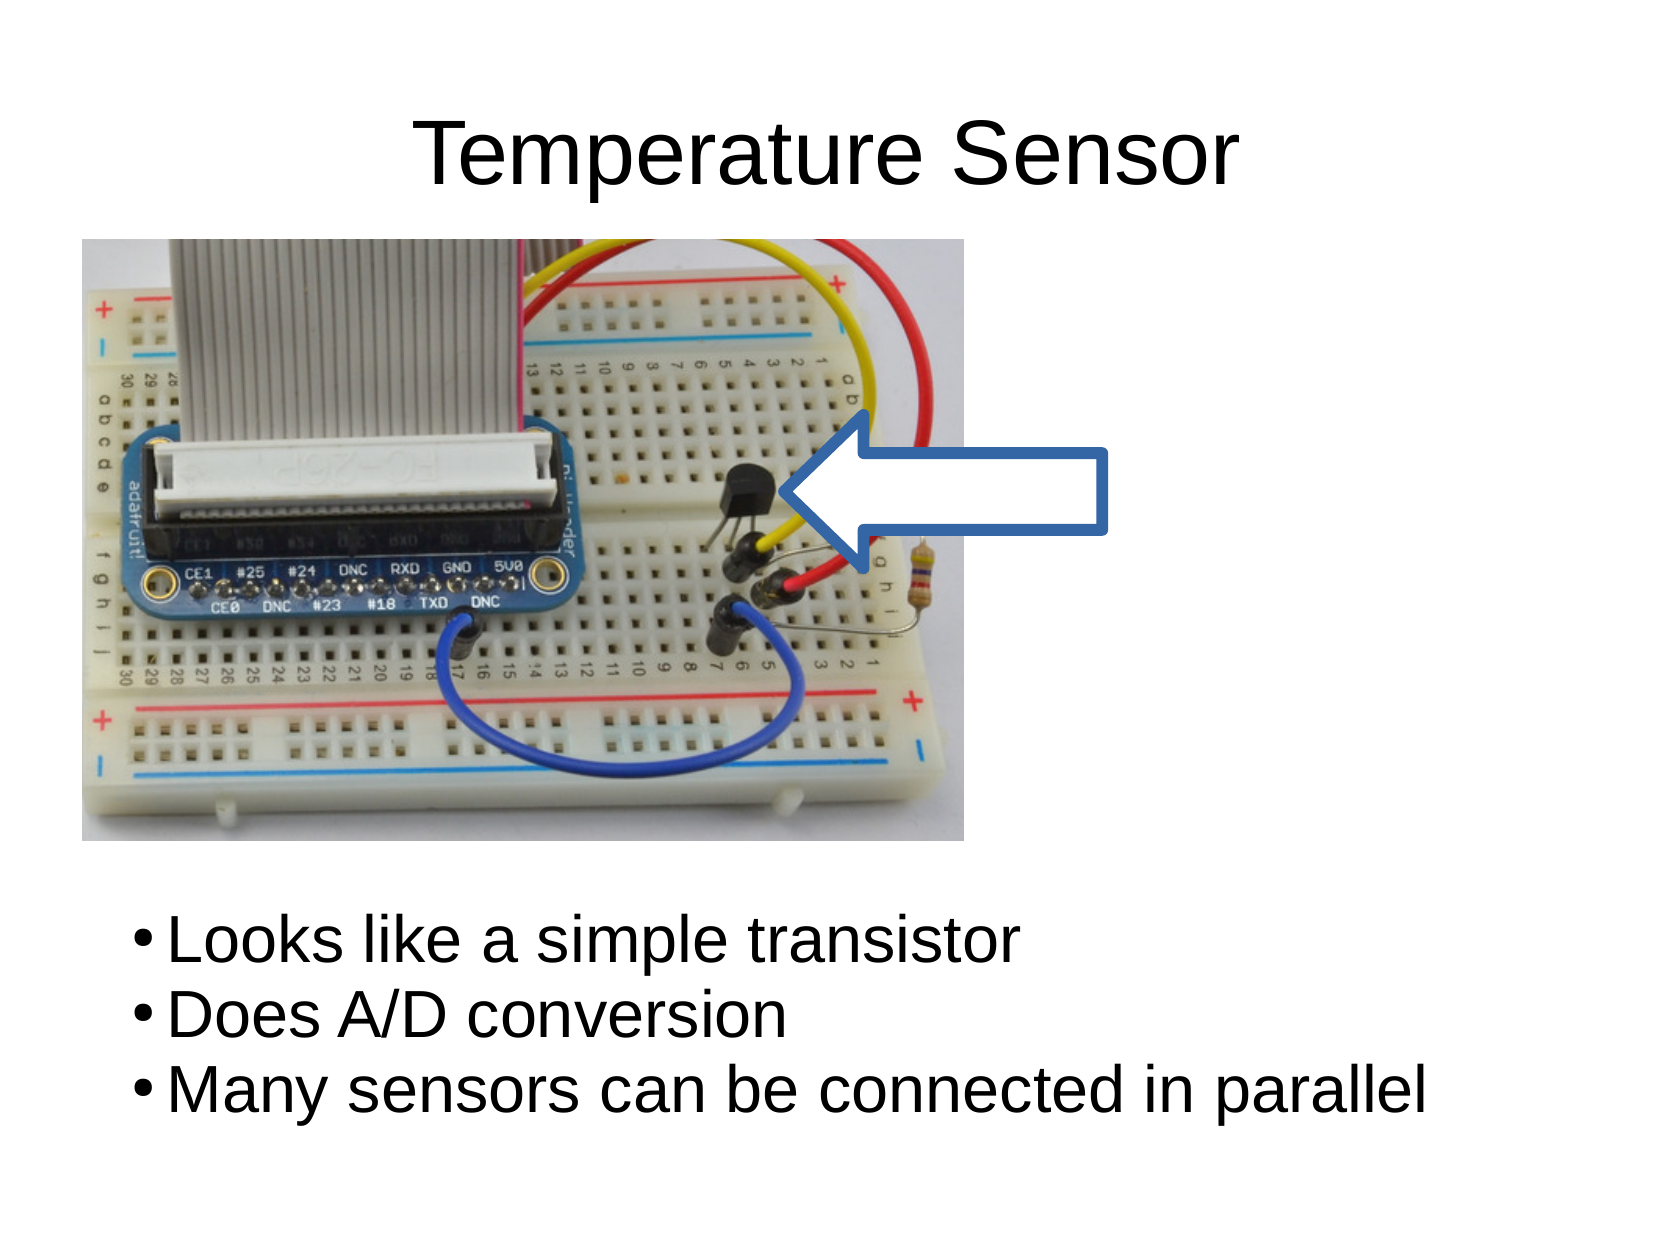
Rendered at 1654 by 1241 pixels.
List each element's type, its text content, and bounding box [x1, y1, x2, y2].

text_box Looks like a simple transistor Does A/D conversion Many sensors can be connected in parallel [116, 894, 1625, 1134]
text_box [784, 414, 1103, 569]
picture [82, 239, 964, 841]
title Temperature Sensor [82, 49, 1571, 257]
